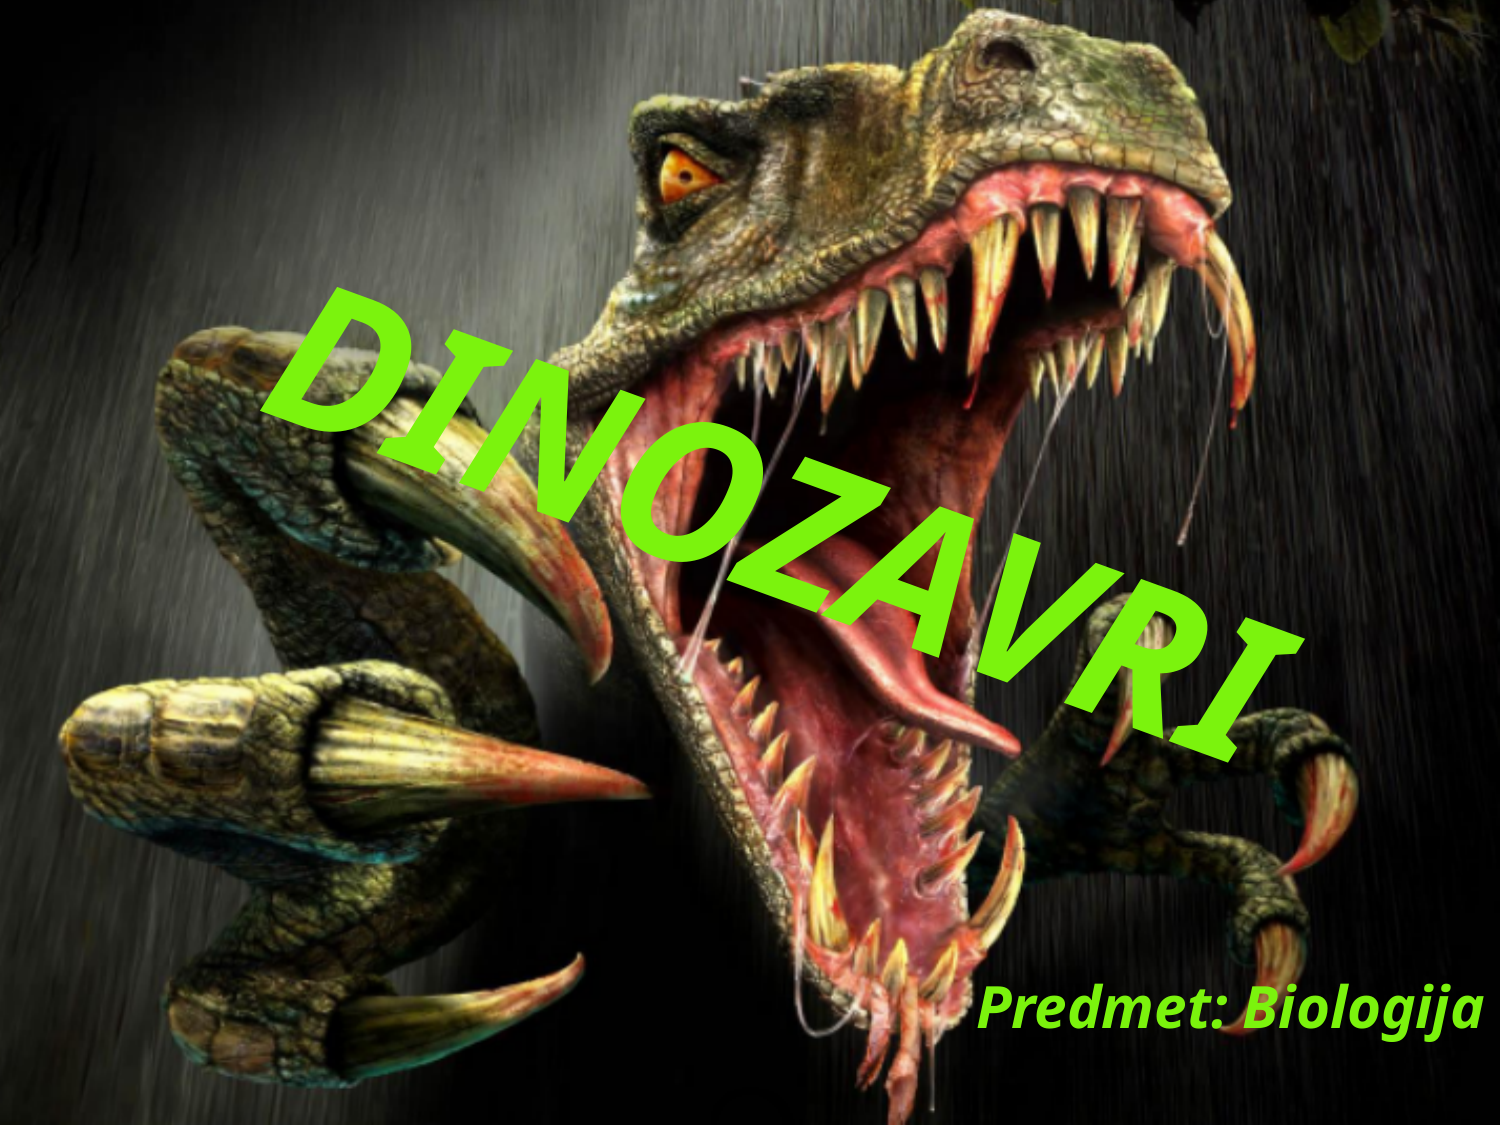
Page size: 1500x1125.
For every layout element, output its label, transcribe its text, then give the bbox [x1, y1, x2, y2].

title DINOZAVRI [135, 160, 1427, 853]
picture [0, 0, 1500, 1125]
subtitle Predmet: Biologija [450, 881, 1500, 1125]
